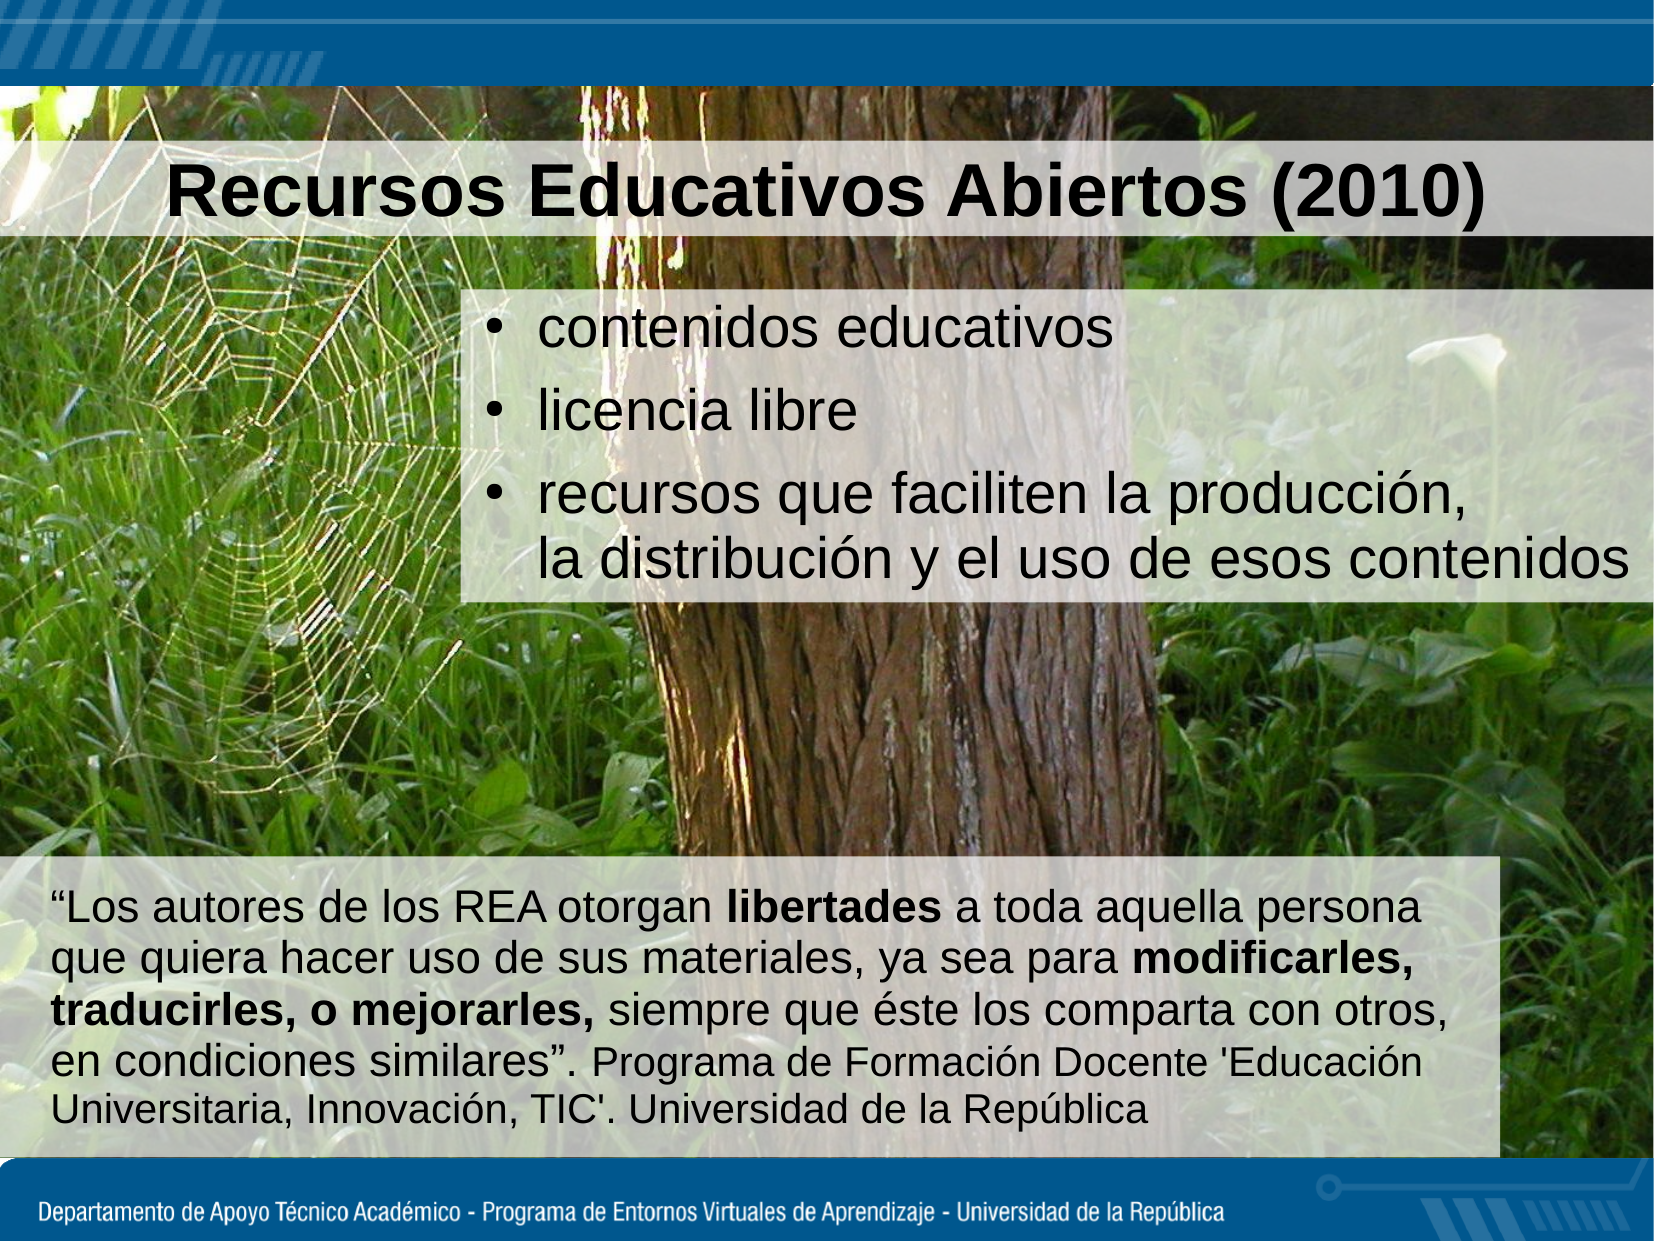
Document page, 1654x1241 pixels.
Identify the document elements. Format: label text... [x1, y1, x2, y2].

text_box “Los autores de los REA otorgan libertades a toda aquella persona que quiera hacer uso de sus materiales, ya sea para modificarles, traducirles, o mejorarles, siempre que éste los comparta con otros, en condiciones similares”. Programa de Formación Docente 'Educación Universitaria, Innovación, TIC'. Universidad de la República [0, 856, 1501, 1158]
text_box [460, 289, 1654, 603]
picture [0, 237, 1654, 1241]
picture [0, 0, 1654, 140]
text_box [0, 140, 1654, 237]
title Recursos Educativos Abiertos (2010) [82, 148, 1571, 233]
list contenidos educativos licencia libre recursos que faciliten la producción, la distribución y el uso de esos contenidos [466, 295, 1636, 626]
